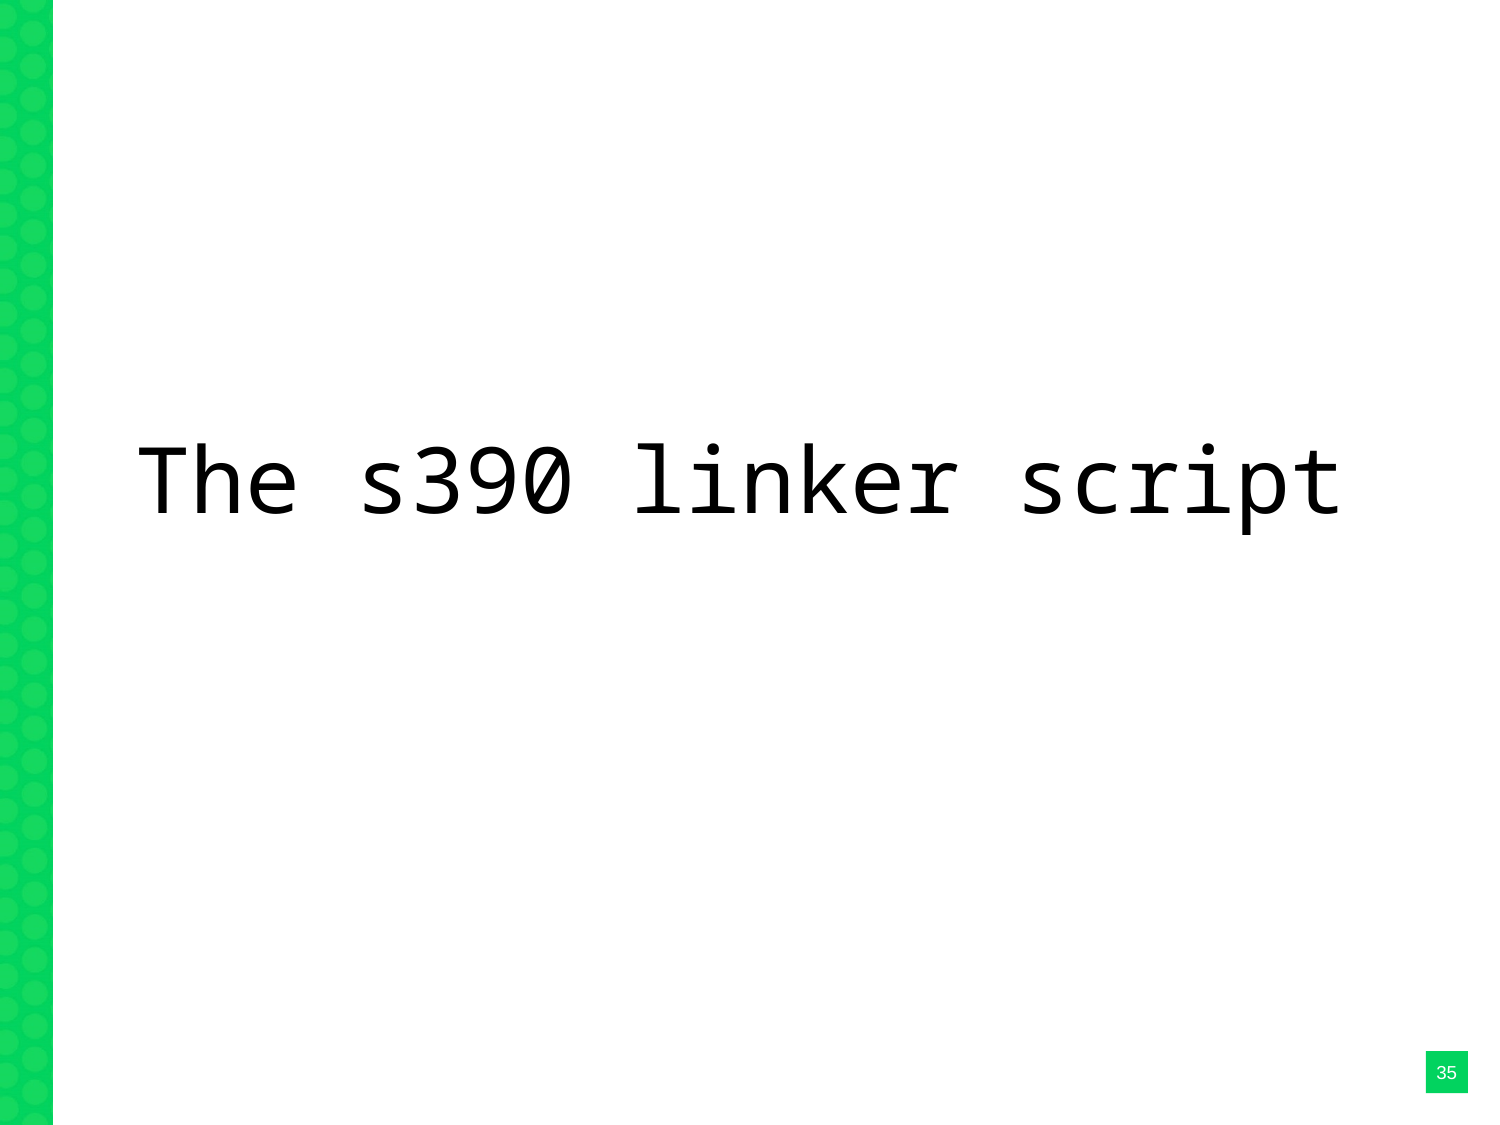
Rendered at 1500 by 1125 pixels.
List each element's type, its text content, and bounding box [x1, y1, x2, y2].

picture [0, 0, 53, 1125]
text_box <number> [1425, 1051, 1468, 1094]
title The s390 linker script [65, 416, 1416, 539]
